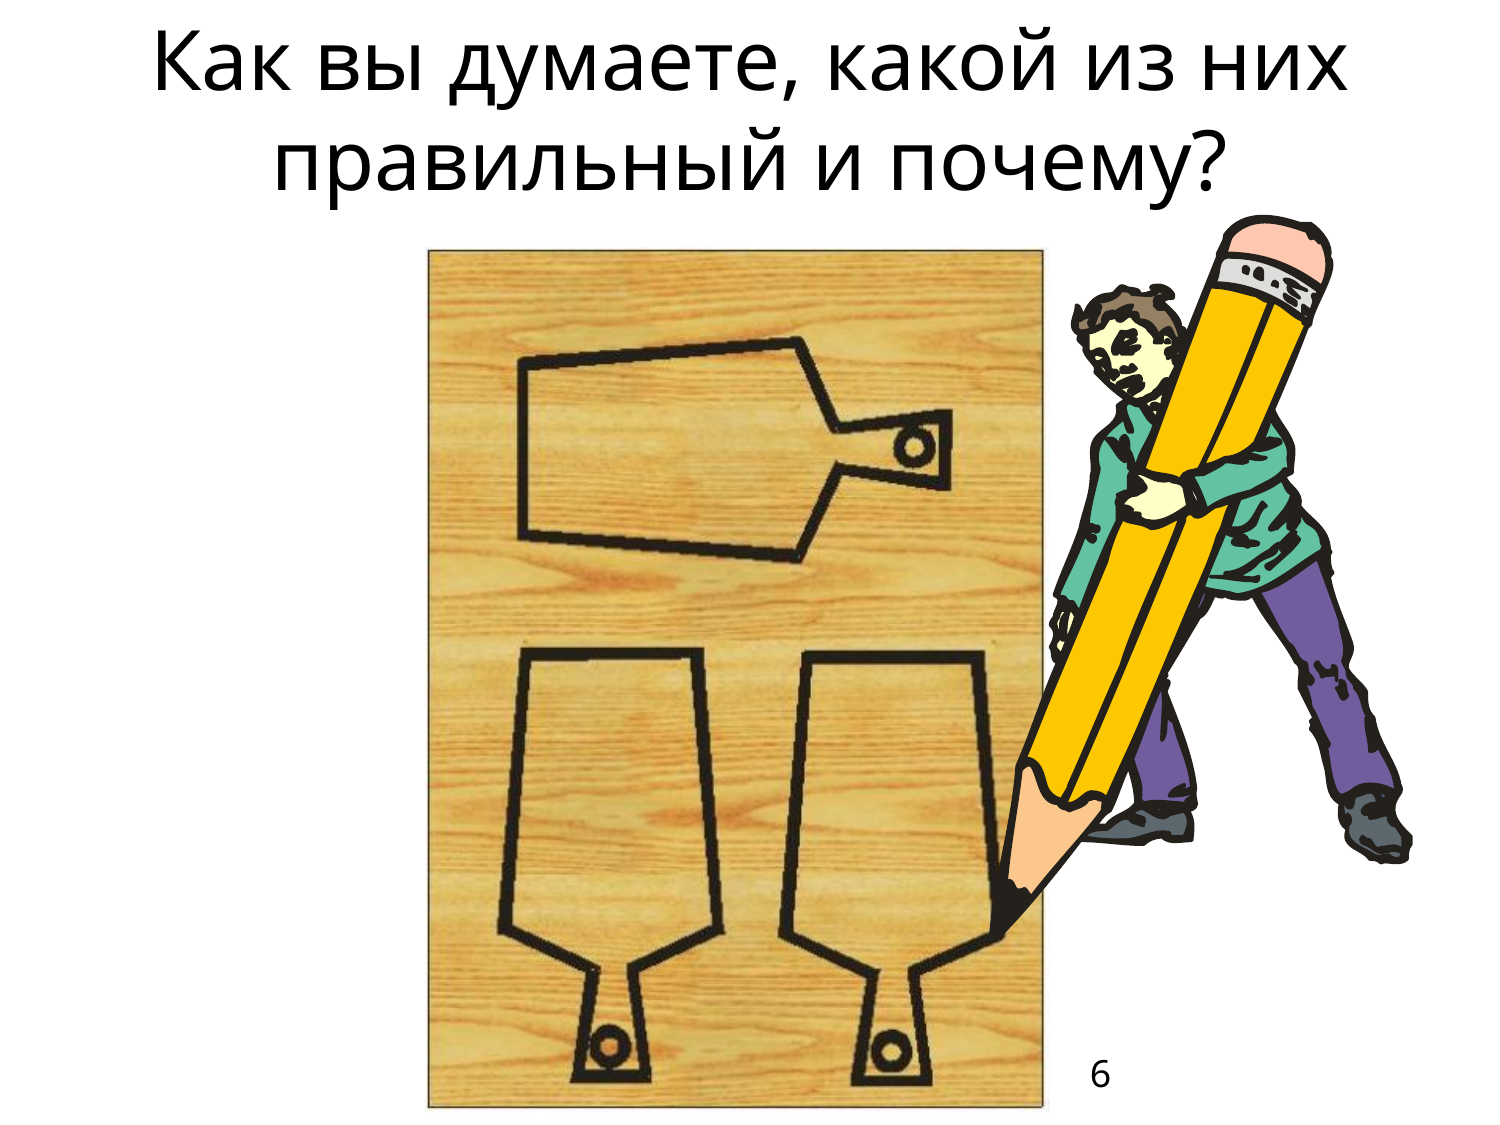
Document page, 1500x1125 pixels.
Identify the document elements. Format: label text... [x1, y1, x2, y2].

chart [987, 212, 1416, 946]
slide_number <номер> [1074, 1042, 1425, 1103]
picture [425, 247, 1050, 1113]
title Как вы думаете, какой из них правильный и почему? [0, 0, 1500, 163]
